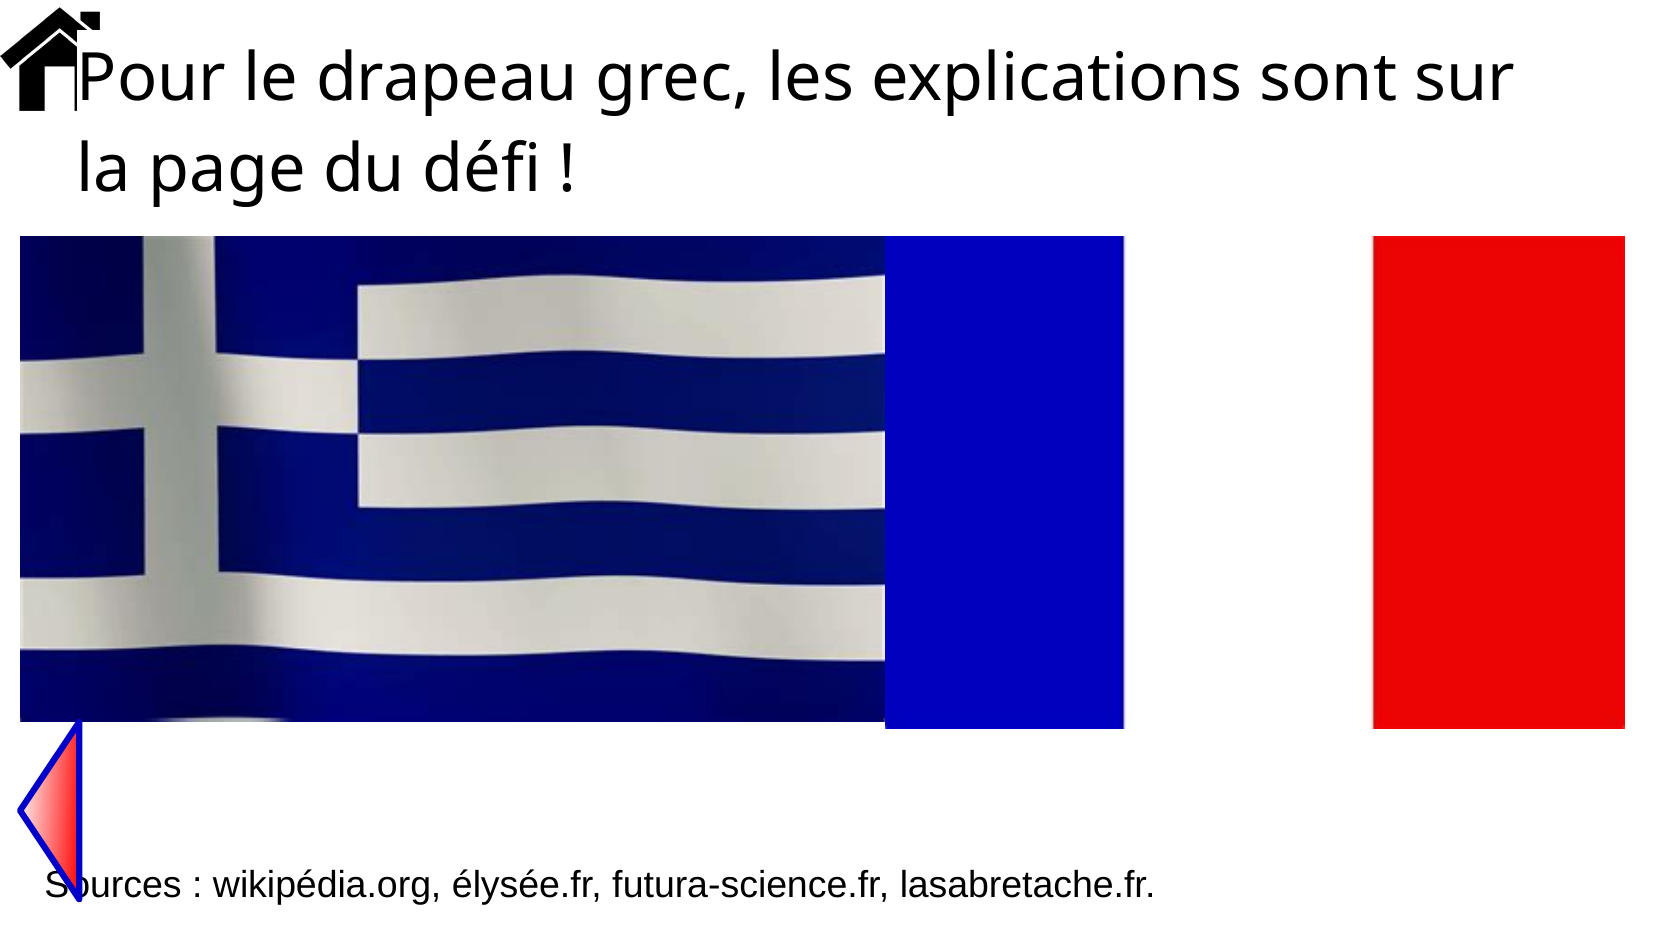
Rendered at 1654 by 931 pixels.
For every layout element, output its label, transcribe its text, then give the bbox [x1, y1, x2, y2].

subtitle Pour le drapeau grec, les explications sont sur la page du défi ! [76, 29, 1565, 236]
picture [0, 0, 119, 119]
text_box Sources : wikipédia.org, élysée.fr, futura-science.fr, lasabretache.fr. [29, 856, 1625, 914]
picture [20, 236, 1625, 729]
text_box [20, 722, 80, 900]
